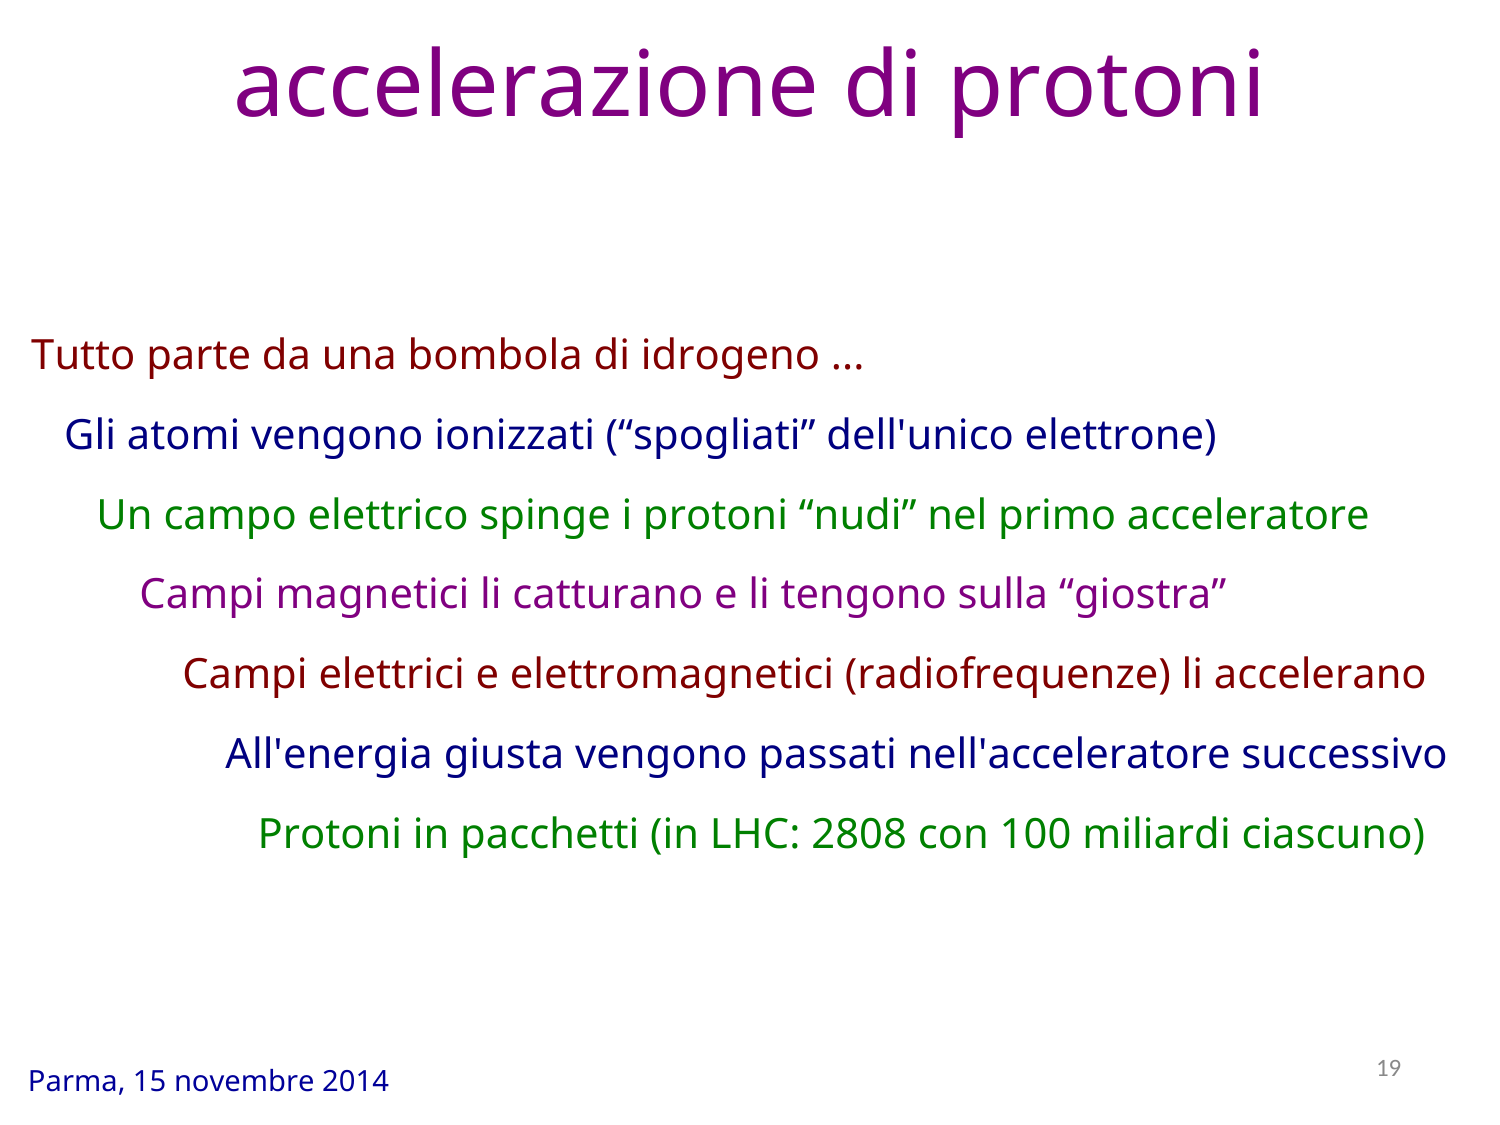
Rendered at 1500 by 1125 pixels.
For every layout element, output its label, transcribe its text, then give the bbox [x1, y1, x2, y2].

text_box <numero> [1074, 1042, 1417, 1095]
text_box Tutto parte da una bombola di idrogeno ... Gli atomi vengono ionizzati (“spogliati” dell'unico elettrone)‏ Un campo elettrico spinge i protoni “nudi” nel primo acceleratore Campi magnetici li catturano e li tengono sulla “giostra” Campi elettrici e elettromagnetici (radiofrequenze) li accelerano All'energia giusta vengono passati nell'acceleratore successivo Protoni in pacchetti (in LHC: 2808 con 100 miliardi ciascuno)‏ [6, 311, 1500, 868]
text_box accelerazione di protoni [112, 0, 1388, 153]
